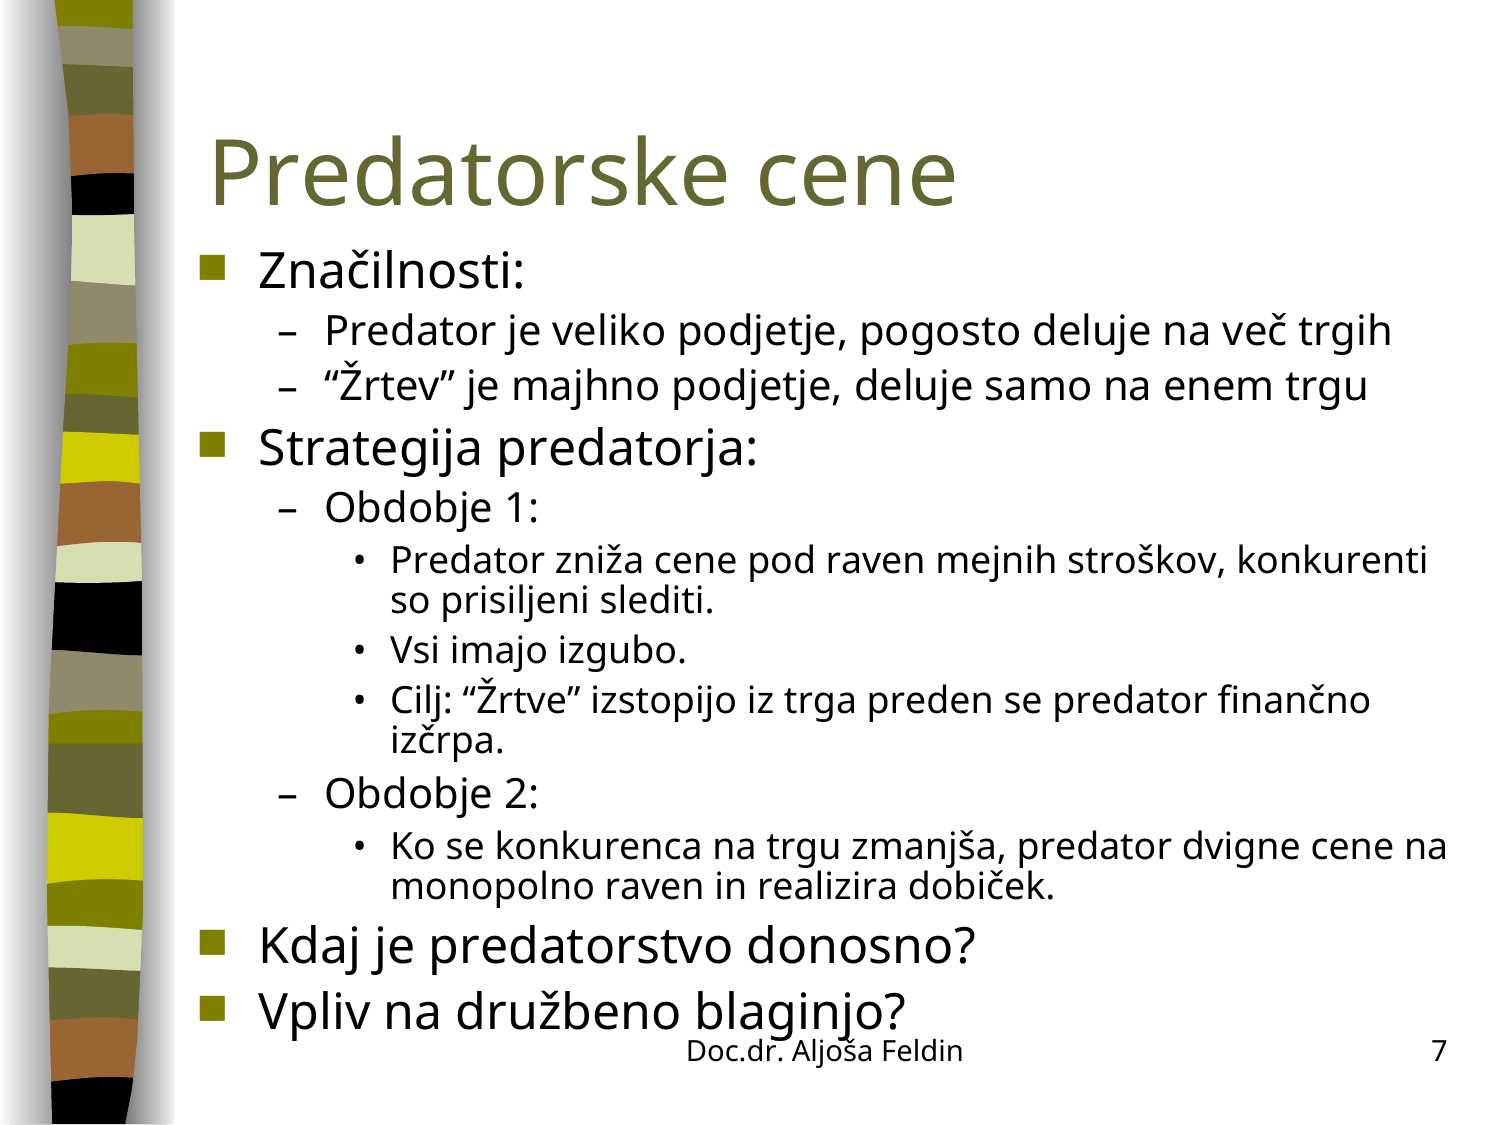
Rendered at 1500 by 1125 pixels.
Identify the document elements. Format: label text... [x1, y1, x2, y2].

title Predatorske cene [192, 74, 1468, 237]
list Značilnosti: Predator je veliko podjetje, pogosto deluje na več trgih “Žrtev” je majhno podjetje, deluje samo na enem trgu Strategija predatorja: Obdobje 1: Predator zniža cene pod raven mejnih stroškov, konkurenti so prisiljeni slediti. Vsi imajo izgubo. Cilj: “Žrtve” izstopijo iz trga preden se predator finančno izčrpa. Obdobje 2: Ko se konkurenca na trgu zmanjša, predator dvigne cene na monopolno raven in realizira dobiček. Kdaj je predatorstvo donosno? Vpliv na družbeno blaginjo? [187, 237, 1469, 1063]
text_box <number> [1149, 1025, 1463, 1101]
text_box Doc.dr. Aljoša Feldin [587, 1025, 1063, 1101]
